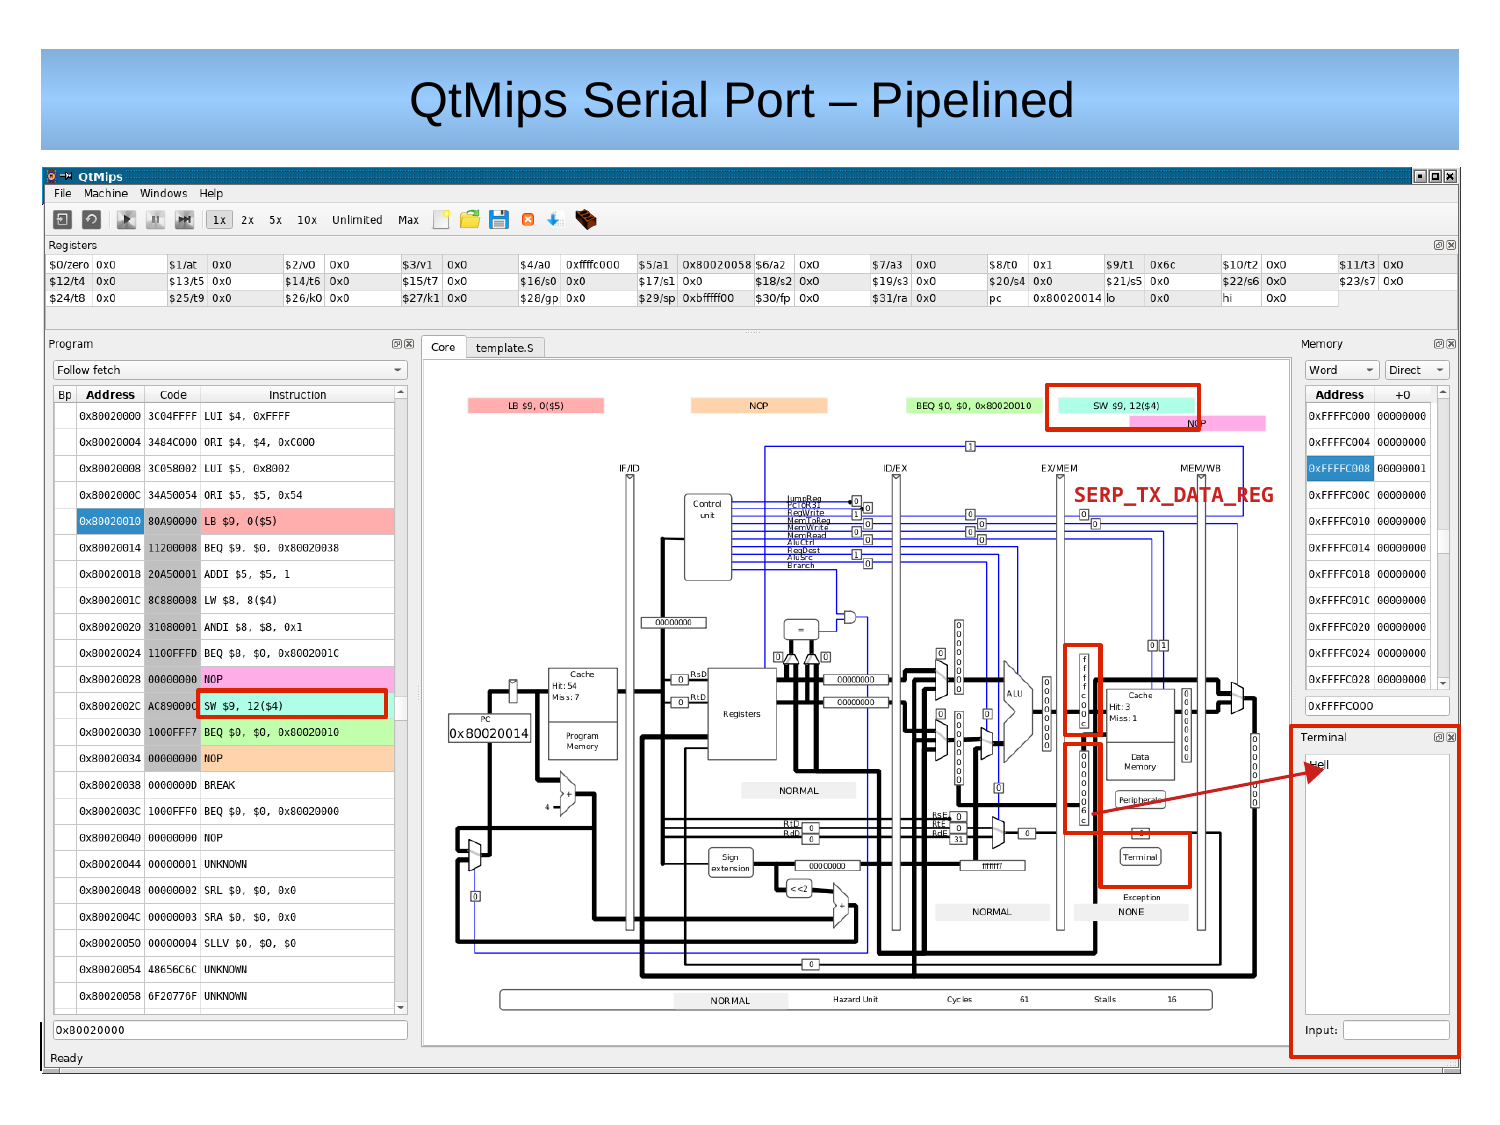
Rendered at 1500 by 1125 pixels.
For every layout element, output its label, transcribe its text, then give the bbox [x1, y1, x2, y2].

text_box SERP_TX_DATA_REG [1046, 472, 1289, 516]
title QtMips Serial Port – Pipelined [41, 49, 1459, 150]
picture [1067, 746, 1098, 831]
picture [47, 170, 56, 182]
picture [95, 174, 103, 180]
picture [1103, 835, 1188, 885]
picture [42, 167, 1461, 1074]
picture [61, 174, 71, 178]
picture [1293, 728, 1457, 1055]
